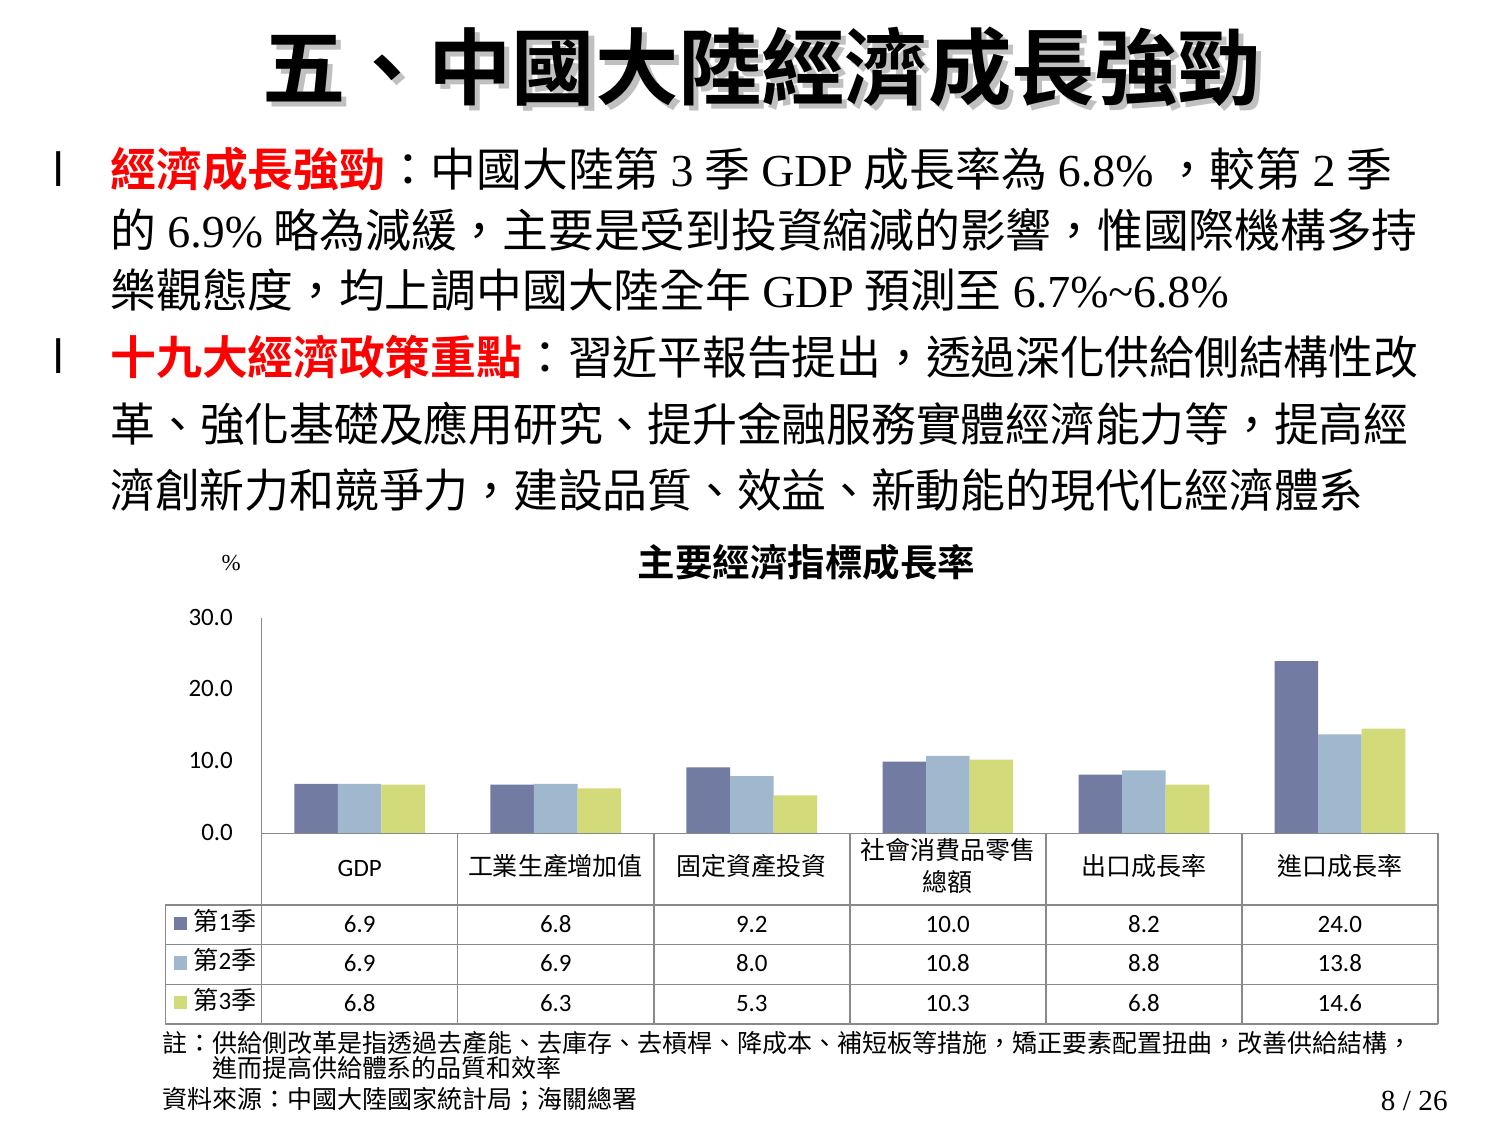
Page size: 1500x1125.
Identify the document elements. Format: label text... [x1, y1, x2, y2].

text_box 經濟成長強勁：中國大陸第3季GDP成長率為6.8%，較第2季 的6.9%略為減緩，主要是受到投資縮減的影響，惟國際機構多持 樂觀態度，均上調中國大陸全年GDP預測至6.7%~6.8% 十九大經濟政策重點：習近平報告提出，透過深化供給側結構性改 革、強化基礎及應用研究、提升金融服務實體經濟能力等，提高經 濟創新力和競爭力，建設品質、效益、新動能的現代化經濟體系 [37, 134, 1455, 525]
text_box 註：供給側改革是指透過去產能、去庫存、去槓桿、降成本、補短板等措施，矯正要素配置扭曲，改善供給結構，進而提高供給體系的品質和效率 資料來源：中國大陸國家統計局；海關總署 [147, 1028, 1436, 1122]
text_box 五、中國大陸經濟成長強勁 [112, 7, 1412, 134]
text_box % [206, 540, 278, 584]
text_box 主要經濟指標成長率 [462, 531, 1123, 592]
picture [129, 602, 1461, 1028]
